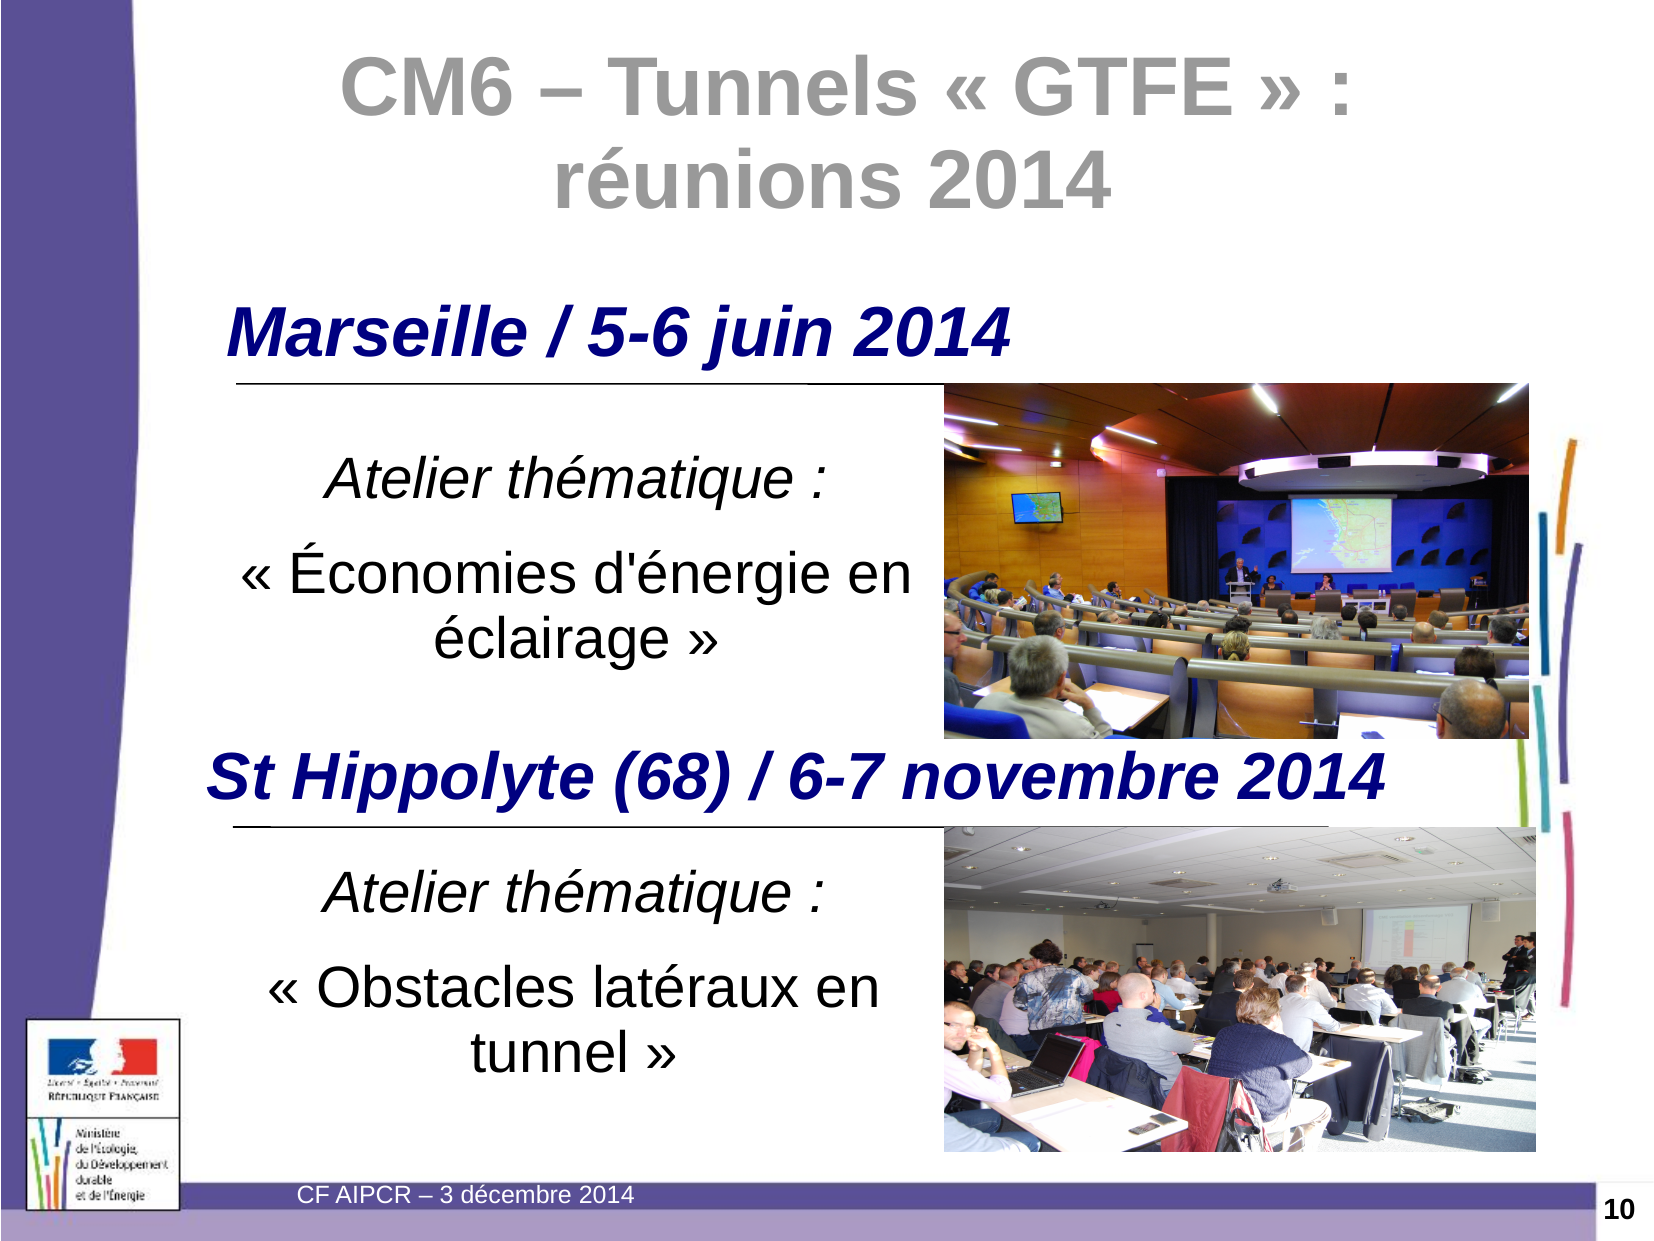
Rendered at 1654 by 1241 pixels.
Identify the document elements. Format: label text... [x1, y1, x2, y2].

text_box Atelier thématique : « Économies d'énergie en éclairage » [236, 442, 918, 708]
title CM6 – Tunnels « GTFE » : réunions 2014 [88, 37, 1577, 230]
picture [1, 0, 1654, 1241]
text_box CF AIPCR – 3 décembre 2014 [296, 1181, 680, 1210]
text_box Atelier thématique : « Obstacles latéraux en tunnel » [233, 856, 916, 1206]
text_box St Hippolyte (68) / 6-7 novembre 2014 [206, 708, 1473, 841]
text_box Marseille / 5-6 juin 2014 [211, 289, 1300, 384]
